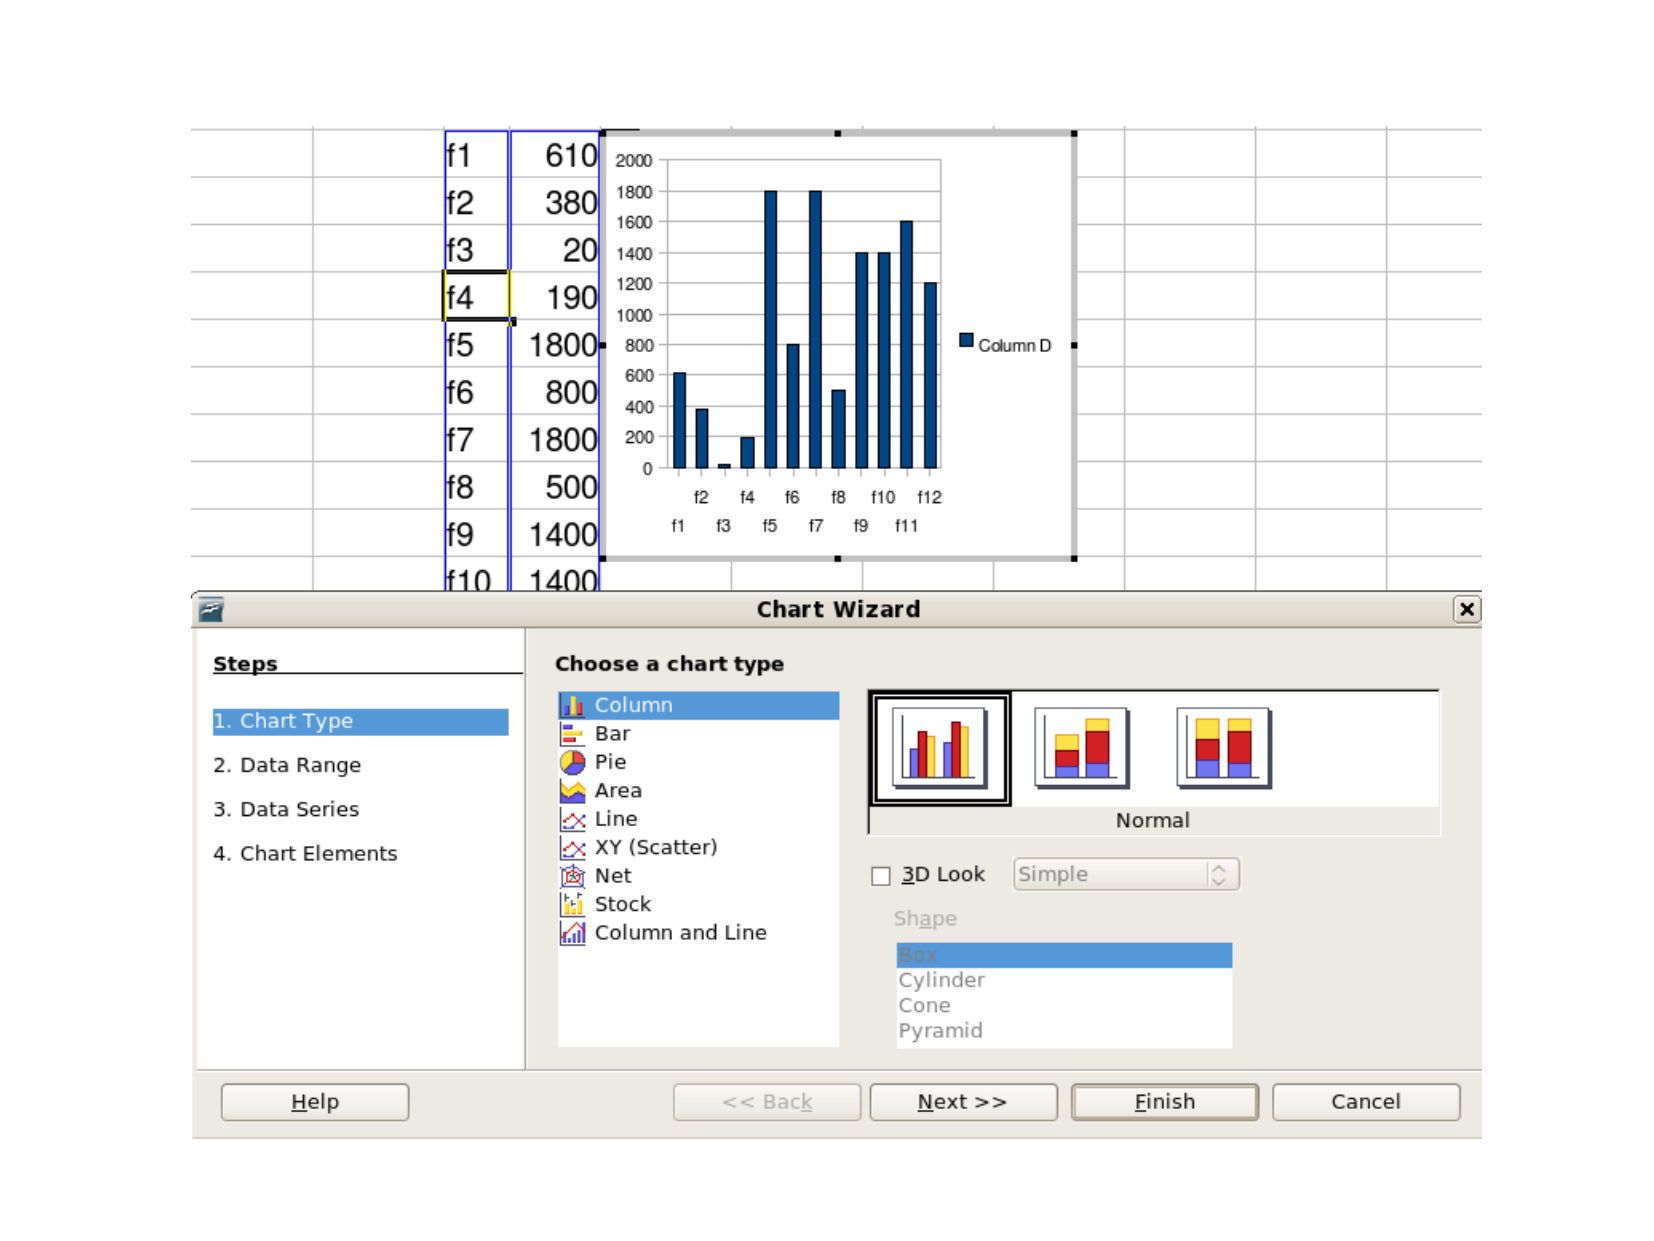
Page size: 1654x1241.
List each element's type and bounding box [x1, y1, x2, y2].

picture [191, 126, 1482, 1139]
